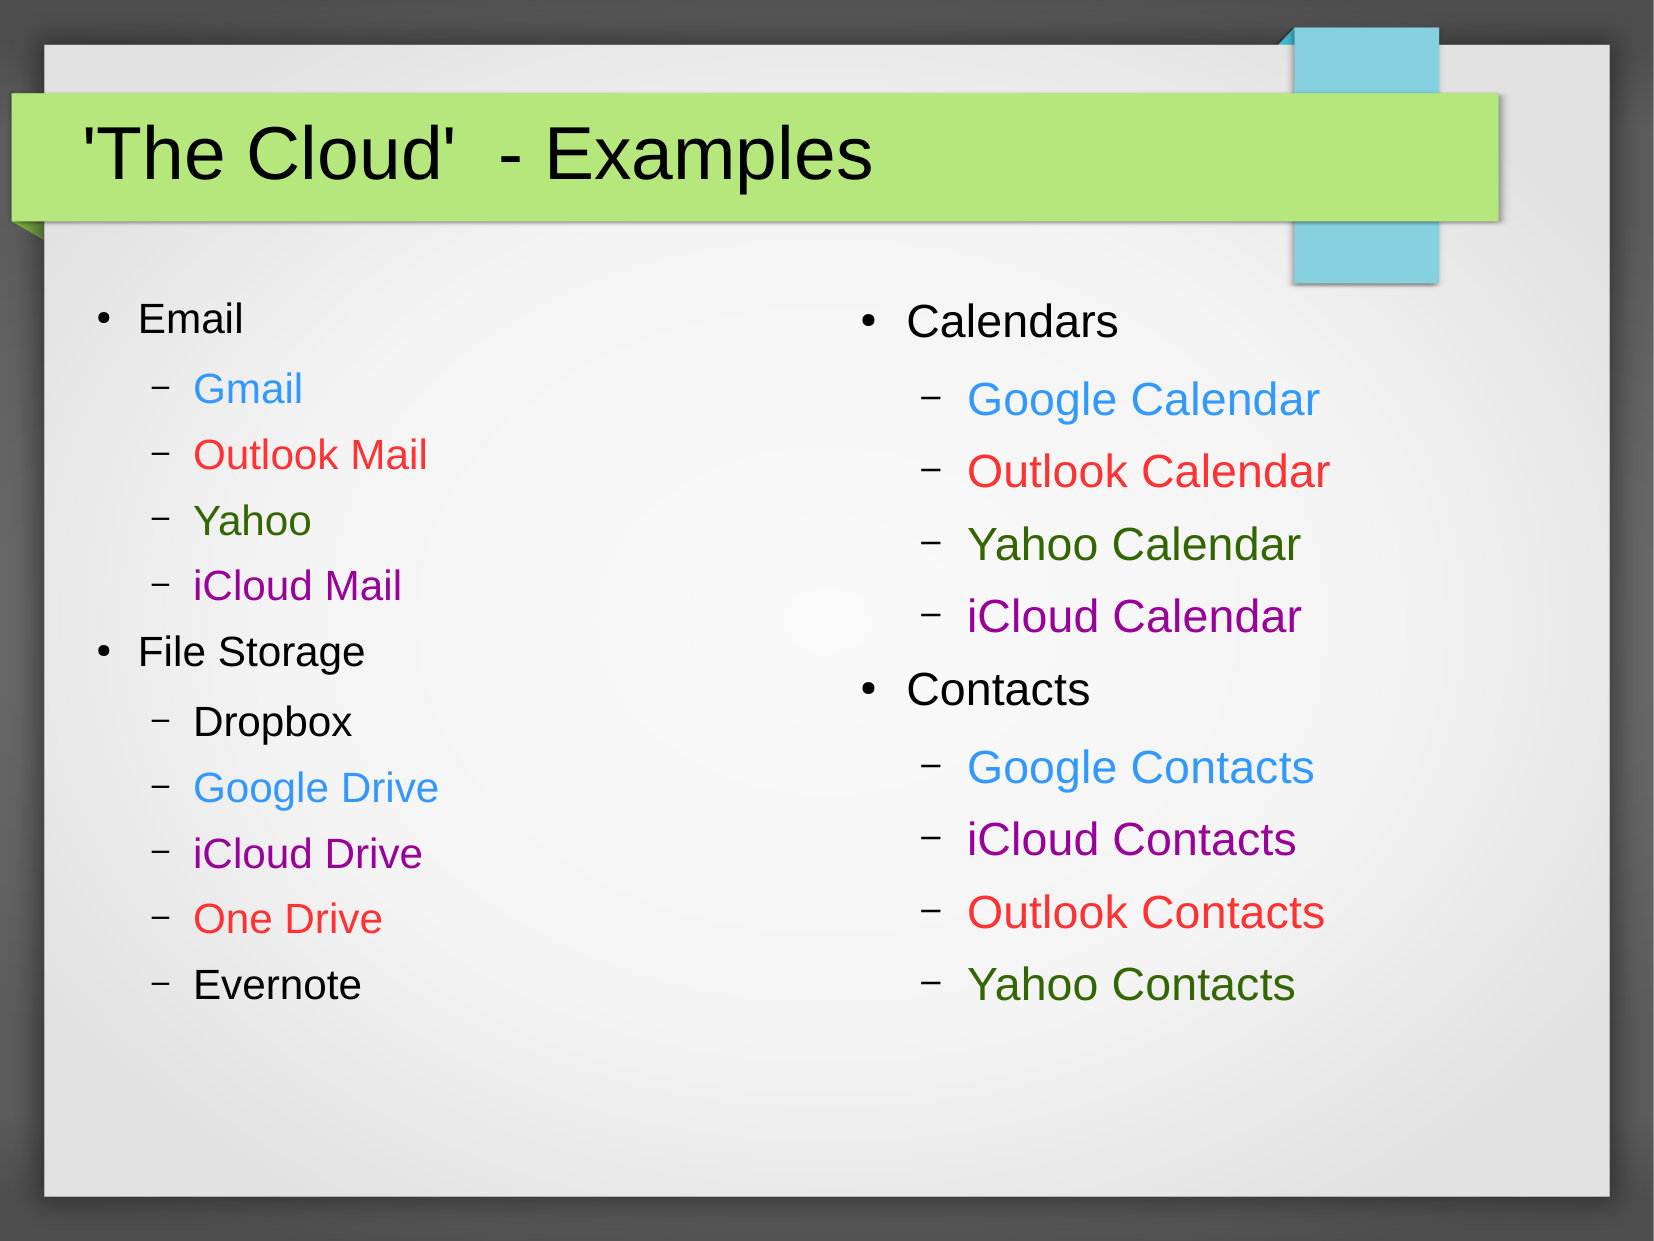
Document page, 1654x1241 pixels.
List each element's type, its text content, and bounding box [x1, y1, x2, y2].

list Email Gmail Outlook Mail Yahoo iCloud Mail File Storage Dropbox Google Drive iCloud Drive One Drive Evernote [82, 295, 809, 1015]
picture [0, 0, 1654, 1241]
title 'The Cloud' - Examples [82, 94, 1264, 213]
list Calendars Google Calendar Outlook Calendar Yahoo Calendar iCloud Calendar Contacts Google Contacts iCloud Contacts Outlook Contacts Yahoo Contacts [845, 295, 1572, 1015]
